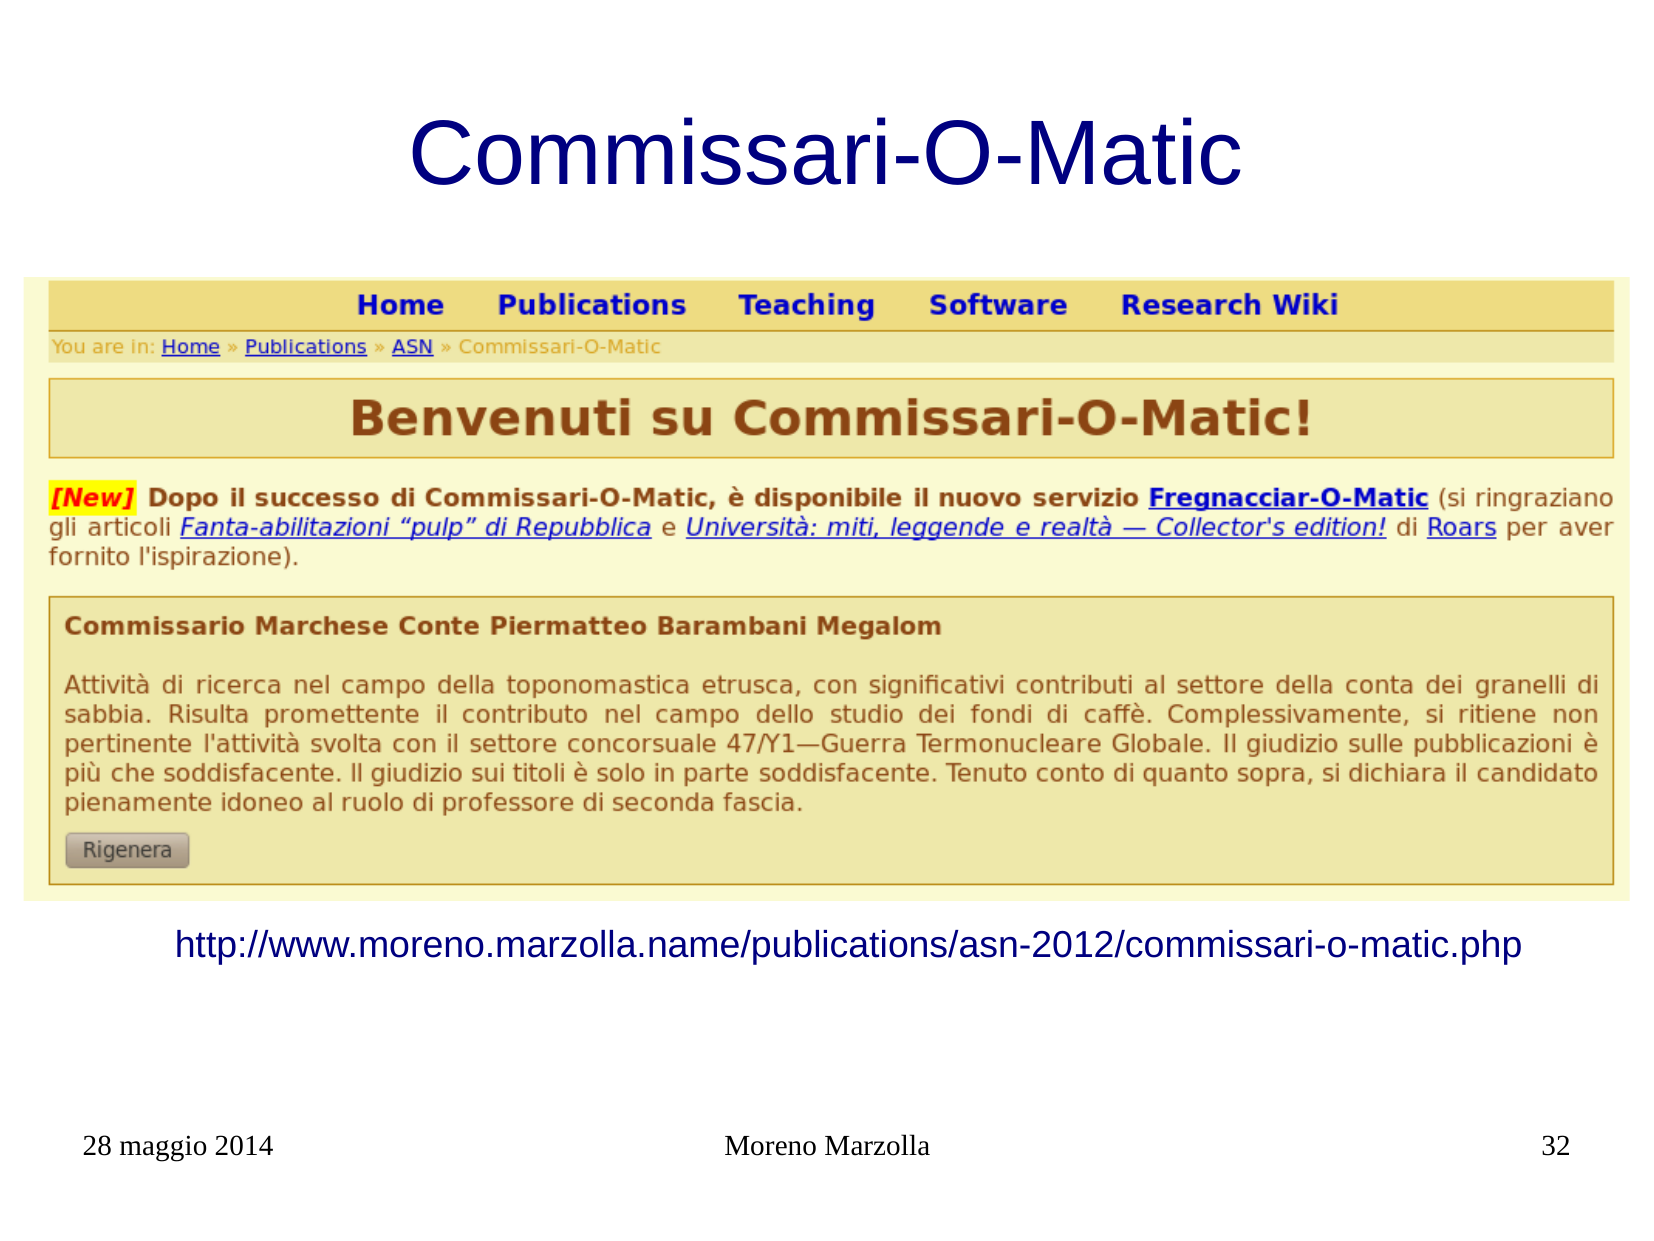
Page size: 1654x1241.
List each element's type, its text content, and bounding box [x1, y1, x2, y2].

picture [23, 277, 1630, 901]
title Commissari-O-Matic [82, 49, 1571, 257]
text_box http://www.moreno.marzolla.name/publications/asn-2012/commissari-o-matic.php [160, 916, 1548, 974]
